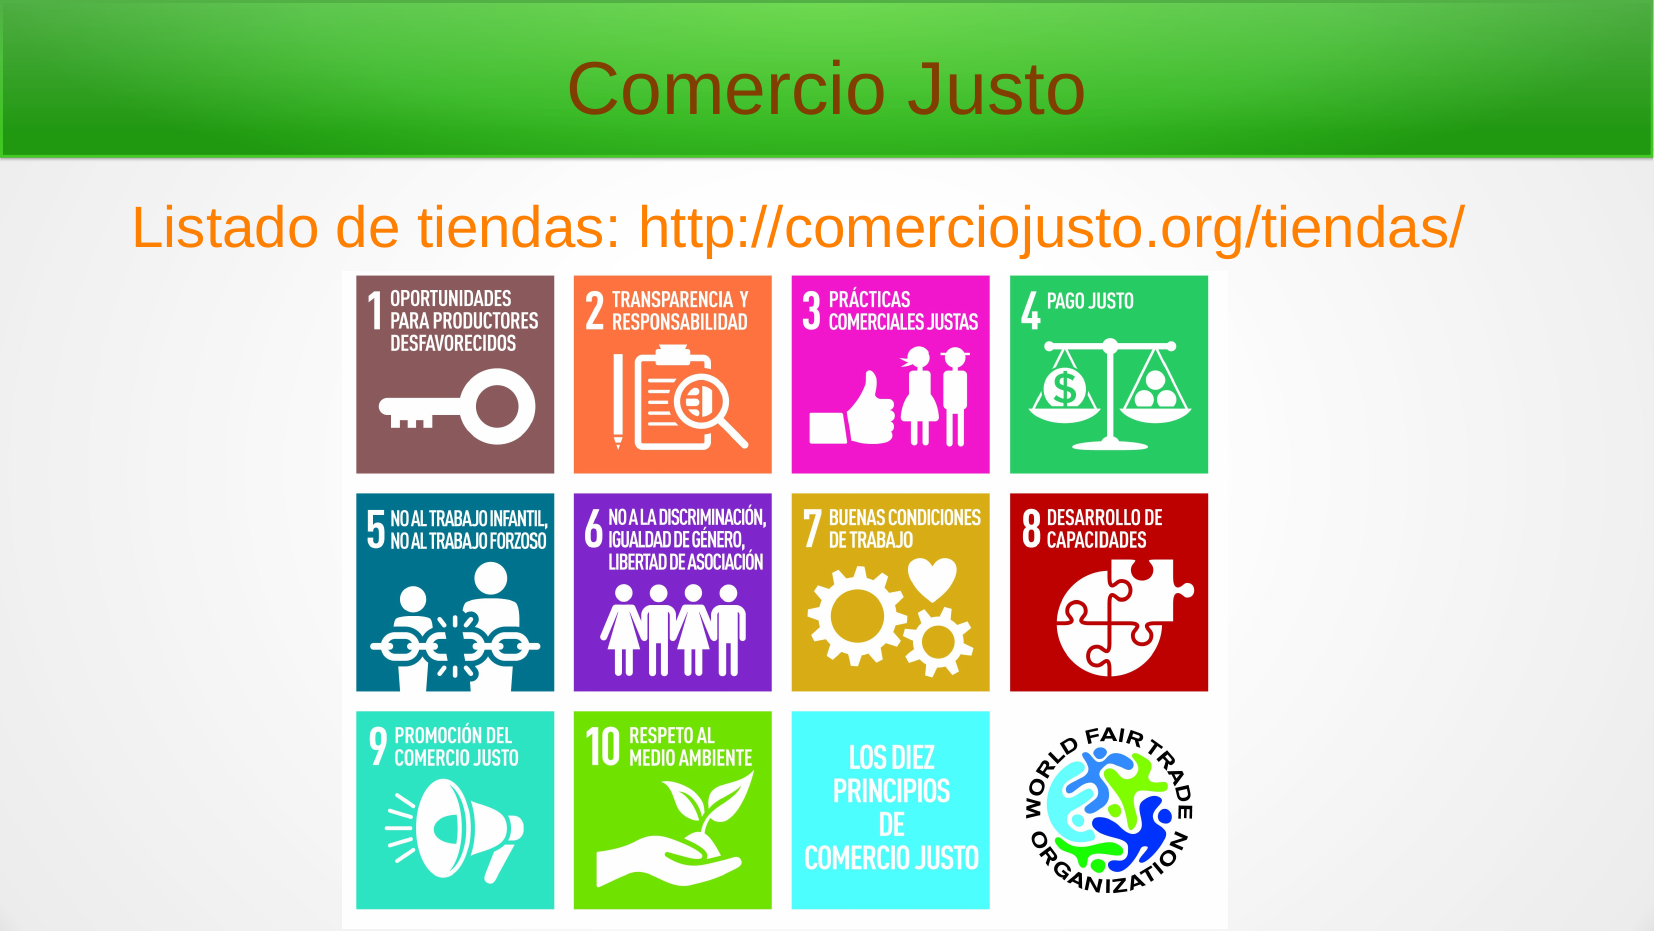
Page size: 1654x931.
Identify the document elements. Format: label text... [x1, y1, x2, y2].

picture [342, 271, 1228, 929]
title Comercio Justo [82, 35, 1571, 142]
subtitle Listado de tiendas: http://comerciojusto.org/tiendas/ [94, 118, 1583, 658]
